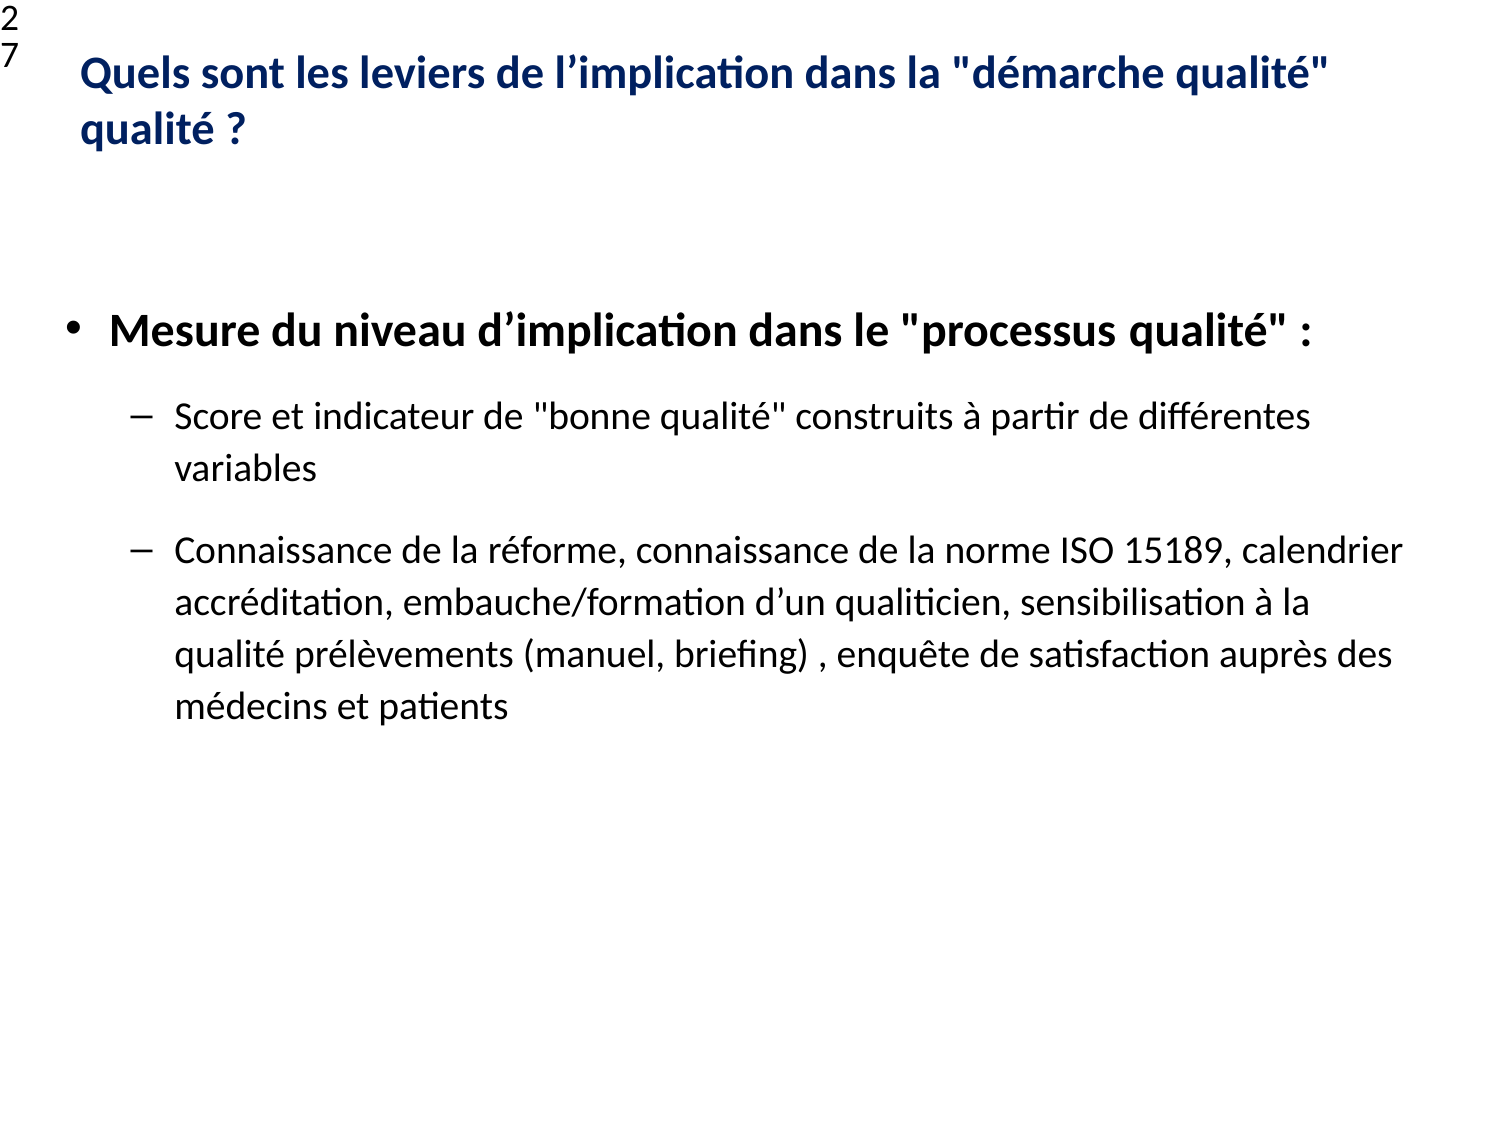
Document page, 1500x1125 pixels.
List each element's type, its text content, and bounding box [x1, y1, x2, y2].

list Mesure du niveau d’implication dans le "processus qualité" : Score et indicateur de "bonne qualité" construits à partir de différentes variables Connaissance de la réforme, connaissance de la norme ISO 15189, calendrier accréditation, embauche/formation d’un qualiticien, sensibilisation à la qualité prélèvements (manuel, briefing) , enquête de satisfaction auprès des médecins et patients [49, 290, 1447, 1062]
title Quels sont les leviers de l’implication dans la "démarche qualité" qualité ? [64, 34, 1415, 162]
